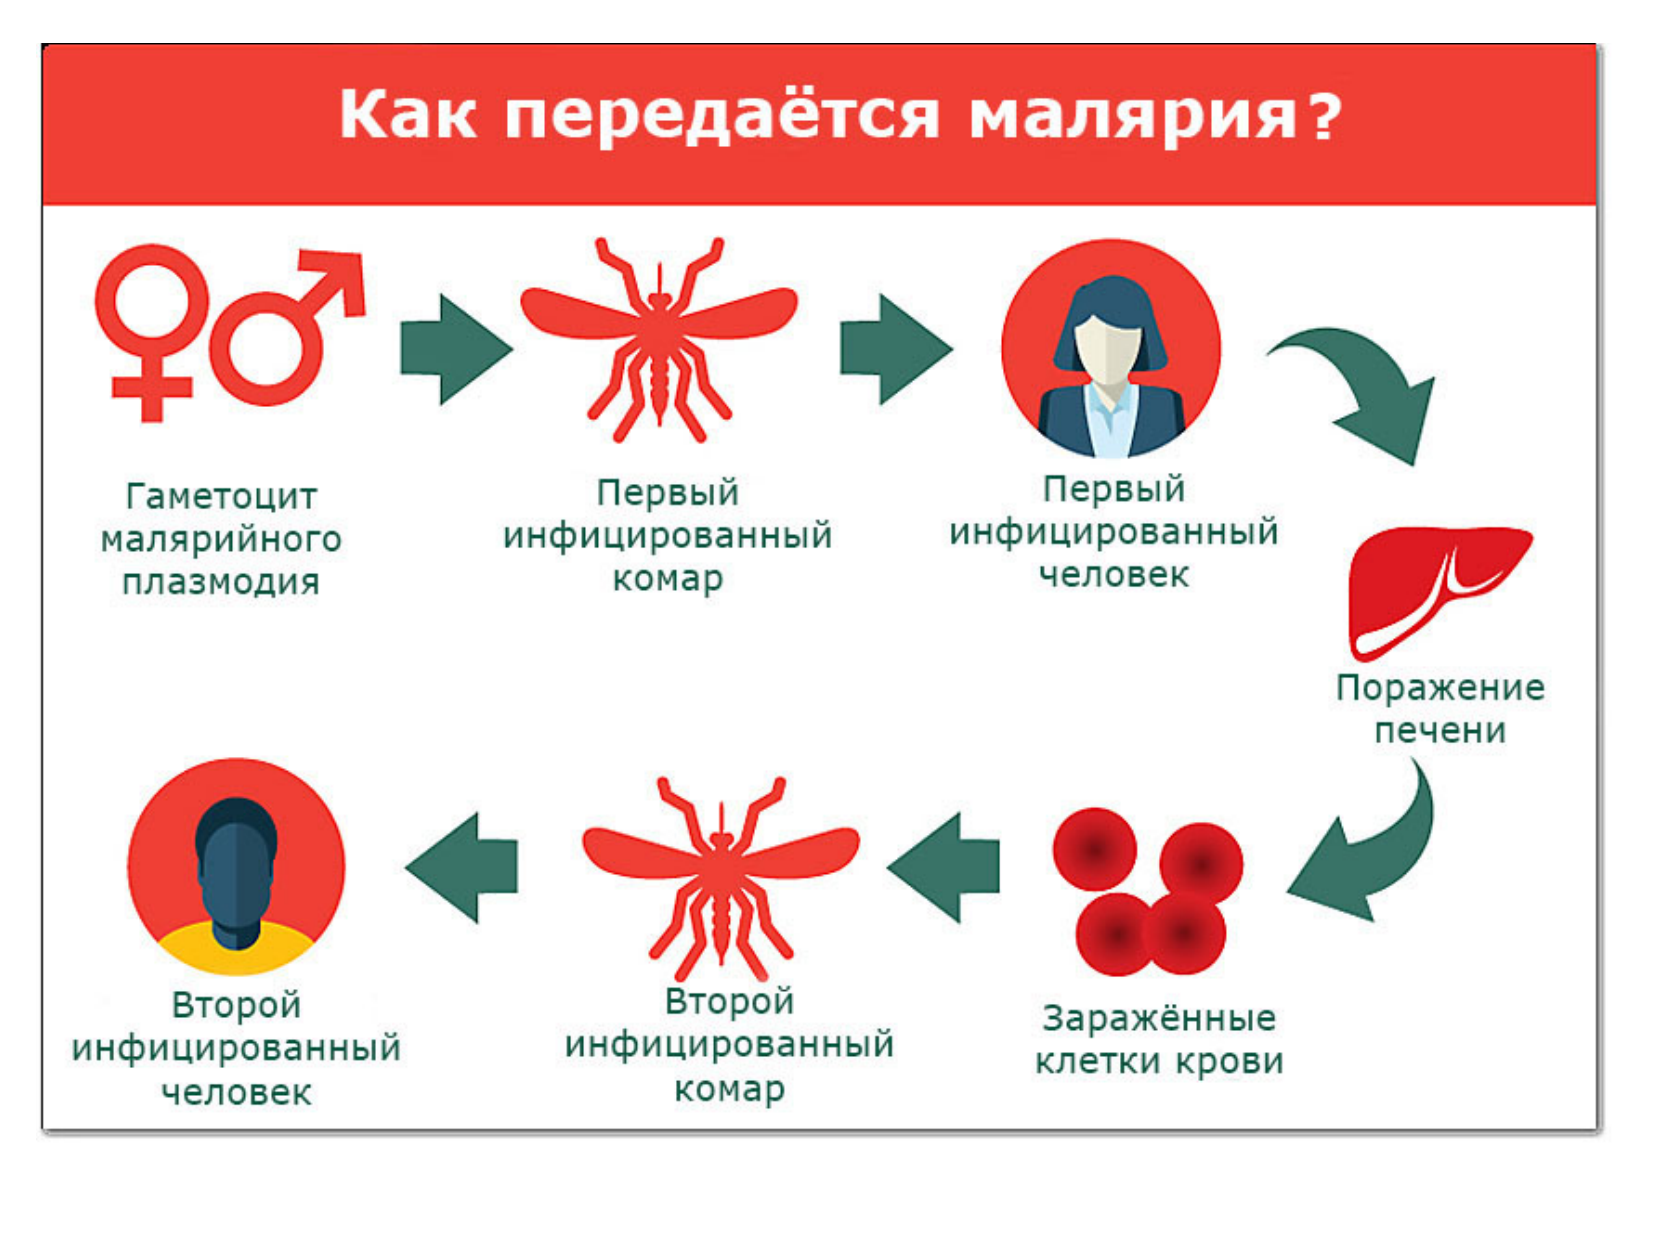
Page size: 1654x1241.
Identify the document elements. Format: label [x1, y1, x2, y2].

picture [36, 43, 1615, 1146]
